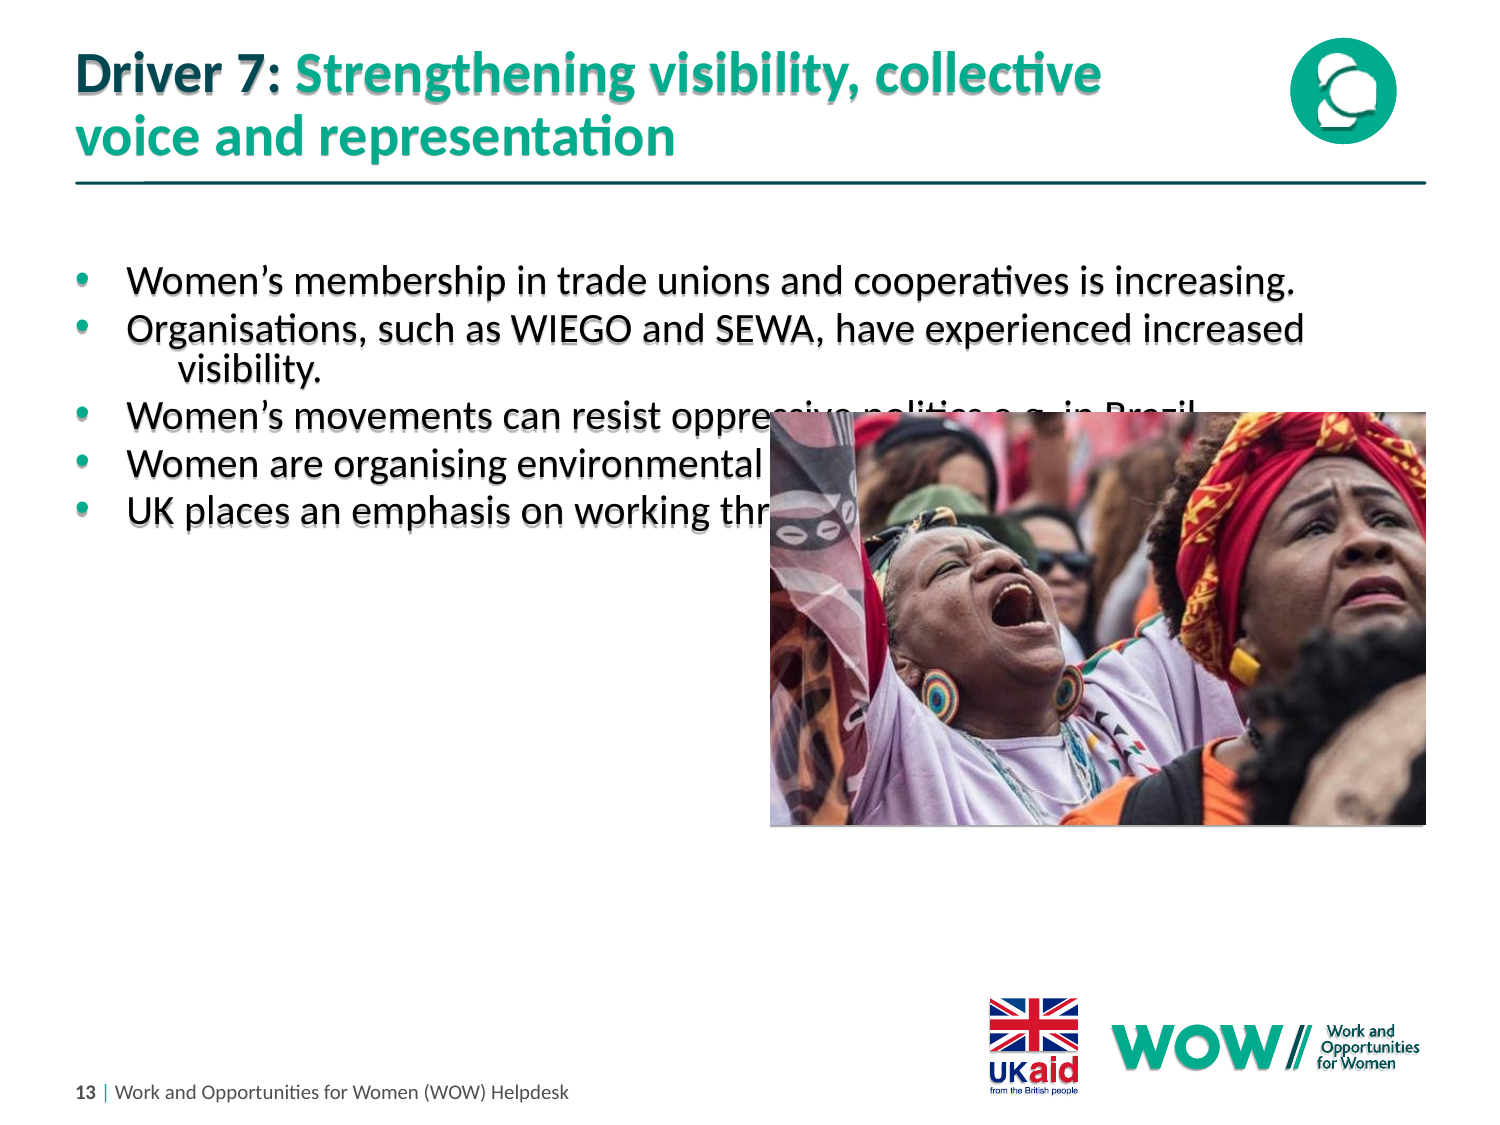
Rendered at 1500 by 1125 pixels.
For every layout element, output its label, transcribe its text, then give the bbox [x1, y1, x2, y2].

picture [770, 412, 1426, 826]
text_box 13 | Work and Opportunities for Women (WOW) Helpdesk [75, 1045, 648, 1106]
picture [1317, 53, 1377, 127]
text_box [1284, 32, 1403, 150]
title Driver 7: Strengthening visibility, collective voice and representation [75, 48, 1268, 162]
list Women’s membership in trade unions and cooperatives is increasing. Organisations, such as WIEGO and SEWA, have experienced increased visibility. Women’s movements can resist oppressive politics e.g. in Brazil Women are organising environmental and climate change movements UK places an emphasis on working through WROs in the W&G Strategy [75, 262, 685, 1125]
